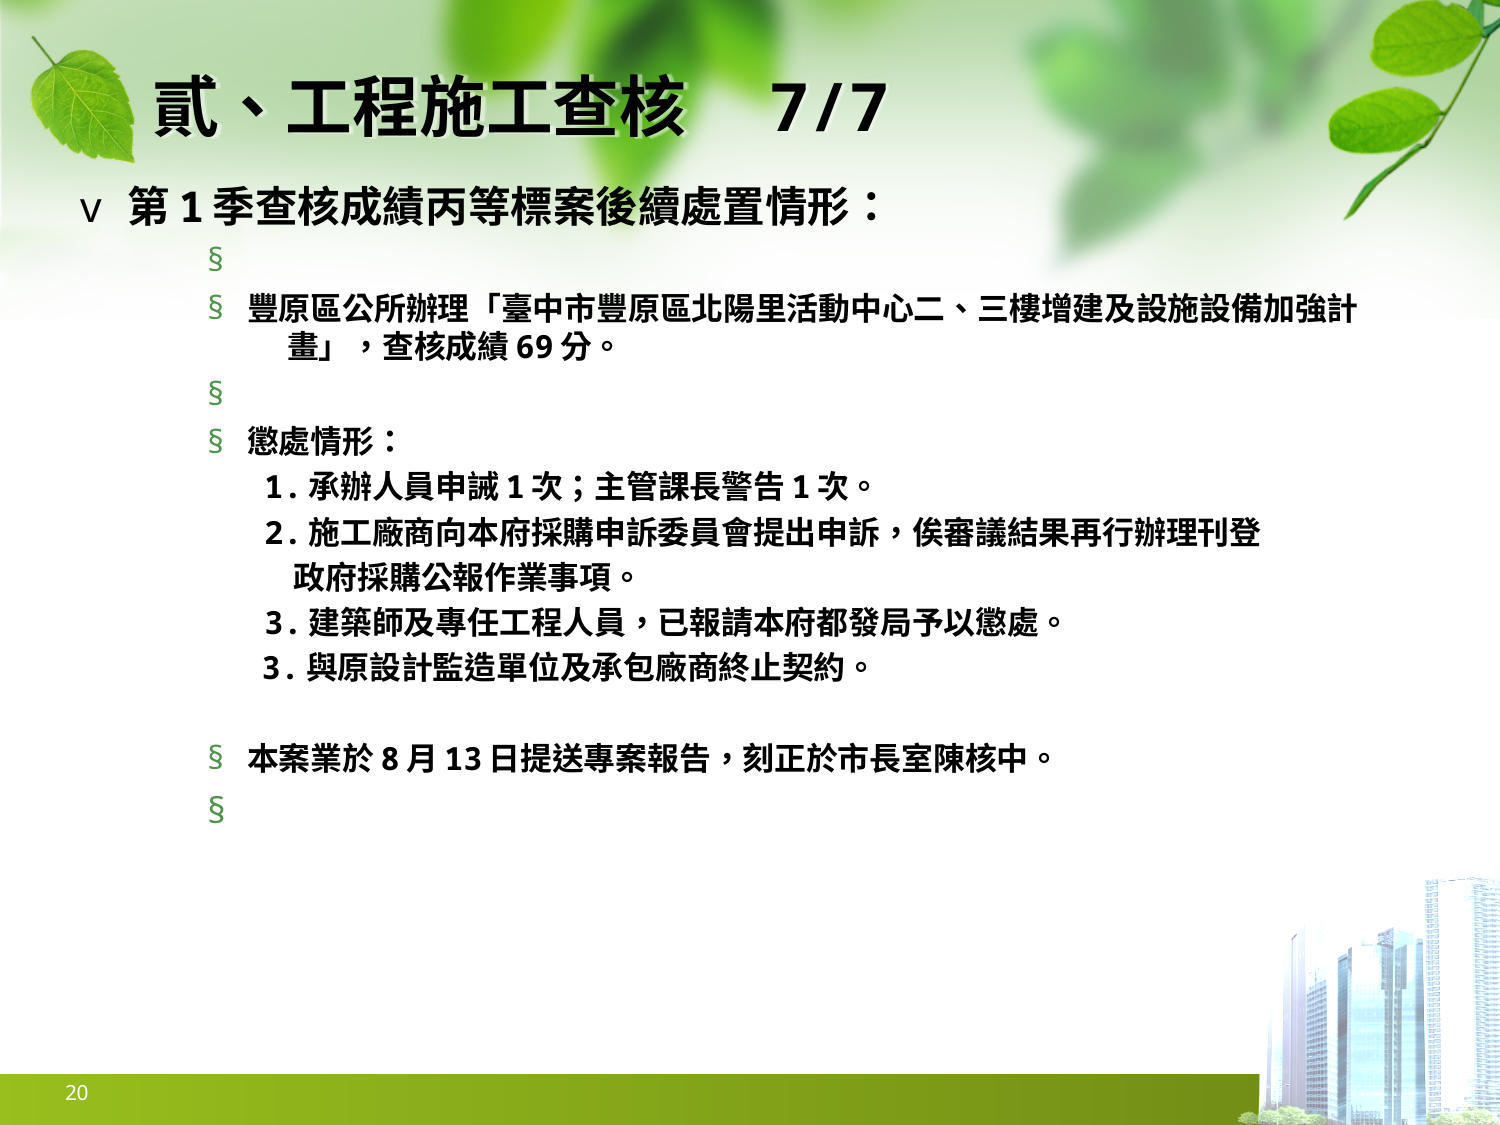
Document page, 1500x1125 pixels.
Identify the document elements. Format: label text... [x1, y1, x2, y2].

list 第1季查核成績丙等標案後續處置情形： 豐原區公所辦理「臺中市豐原區北陽里活動中心二、三樓增建及設施設備加強計畫」，查核成績69分。 懲處情形： 1.承辦人員申誡1次；主管課長警告1次。 2.施工廠商向本府採購申訴委員會提出申訴，俟審議結果再行辦理刊登 政府採購公報作業事項。 3.建築師及專任工程人員，已報請本府都發局予以懲處。 3.與原設計監造單位及承包廠商終止契約。 本案業於8月13日提送專案報告，刻正於市長室陳核中。 [64, 172, 1424, 965]
title 貳、工程施工查核 7/7 [137, 57, 1325, 150]
text_box 20 [50, 1072, 138, 1113]
